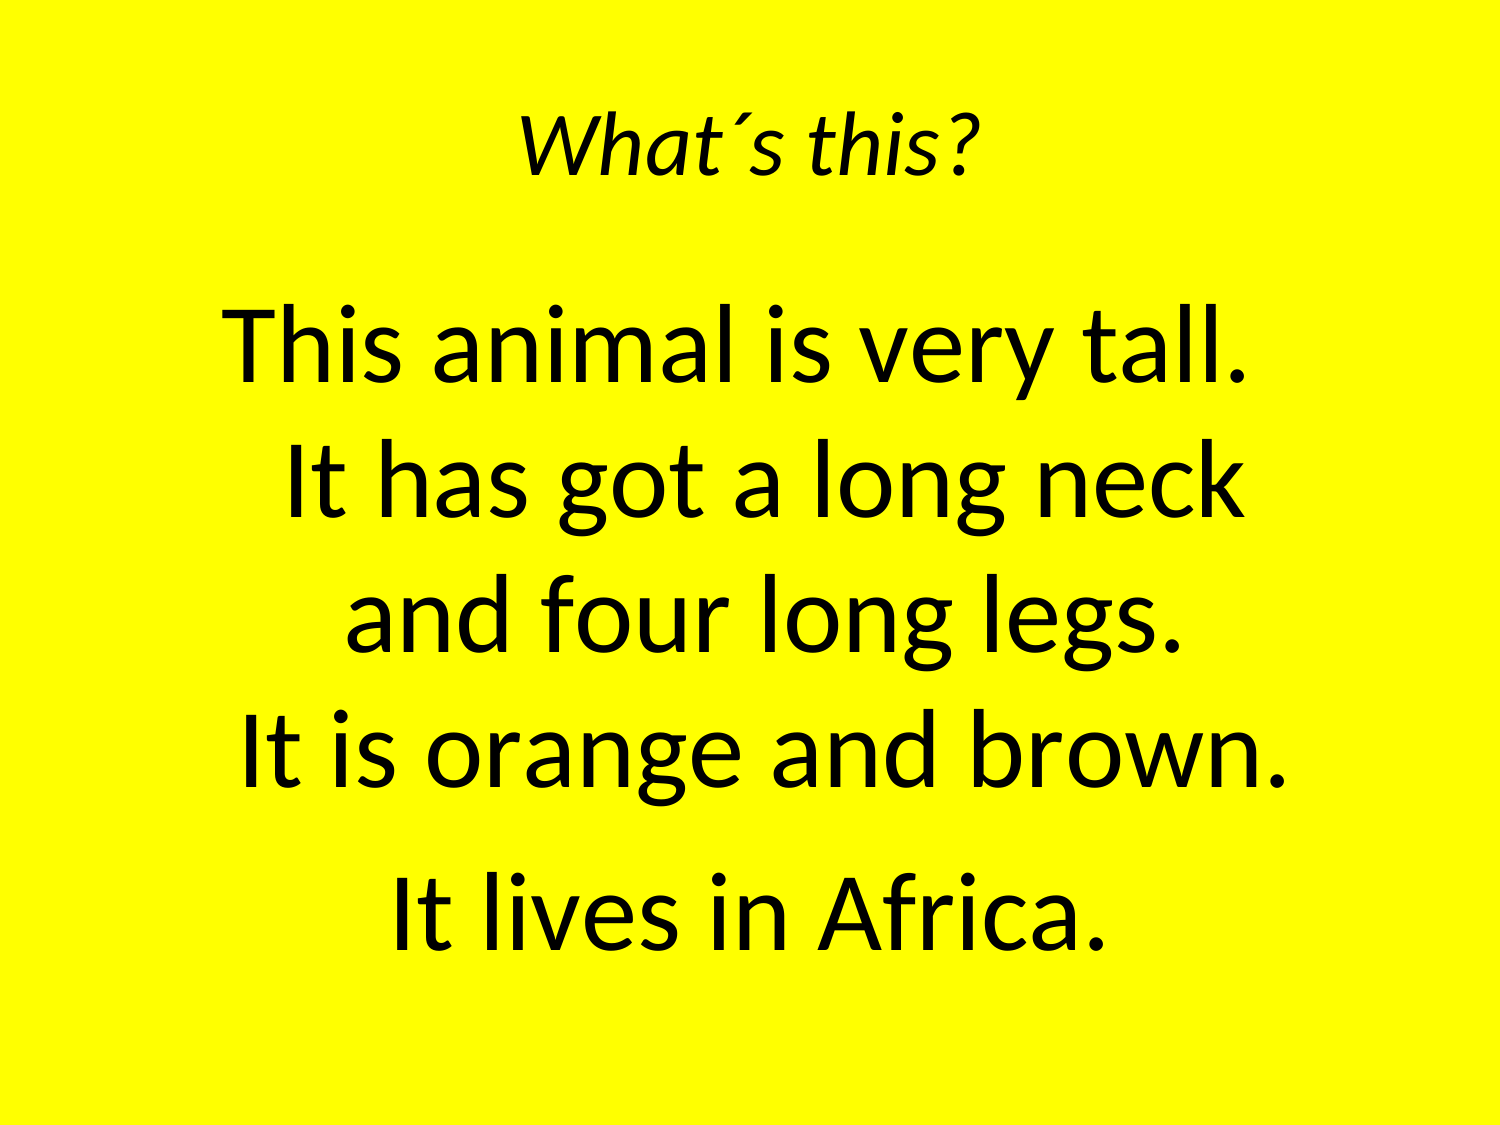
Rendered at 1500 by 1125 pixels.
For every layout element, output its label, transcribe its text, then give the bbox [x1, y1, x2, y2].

title What´s this? [75, 45, 1426, 233]
list This animal is very tall. It has got a long neck and four long legs. It is orange and brown. It lives in Africa. [75, 262, 1426, 1125]
